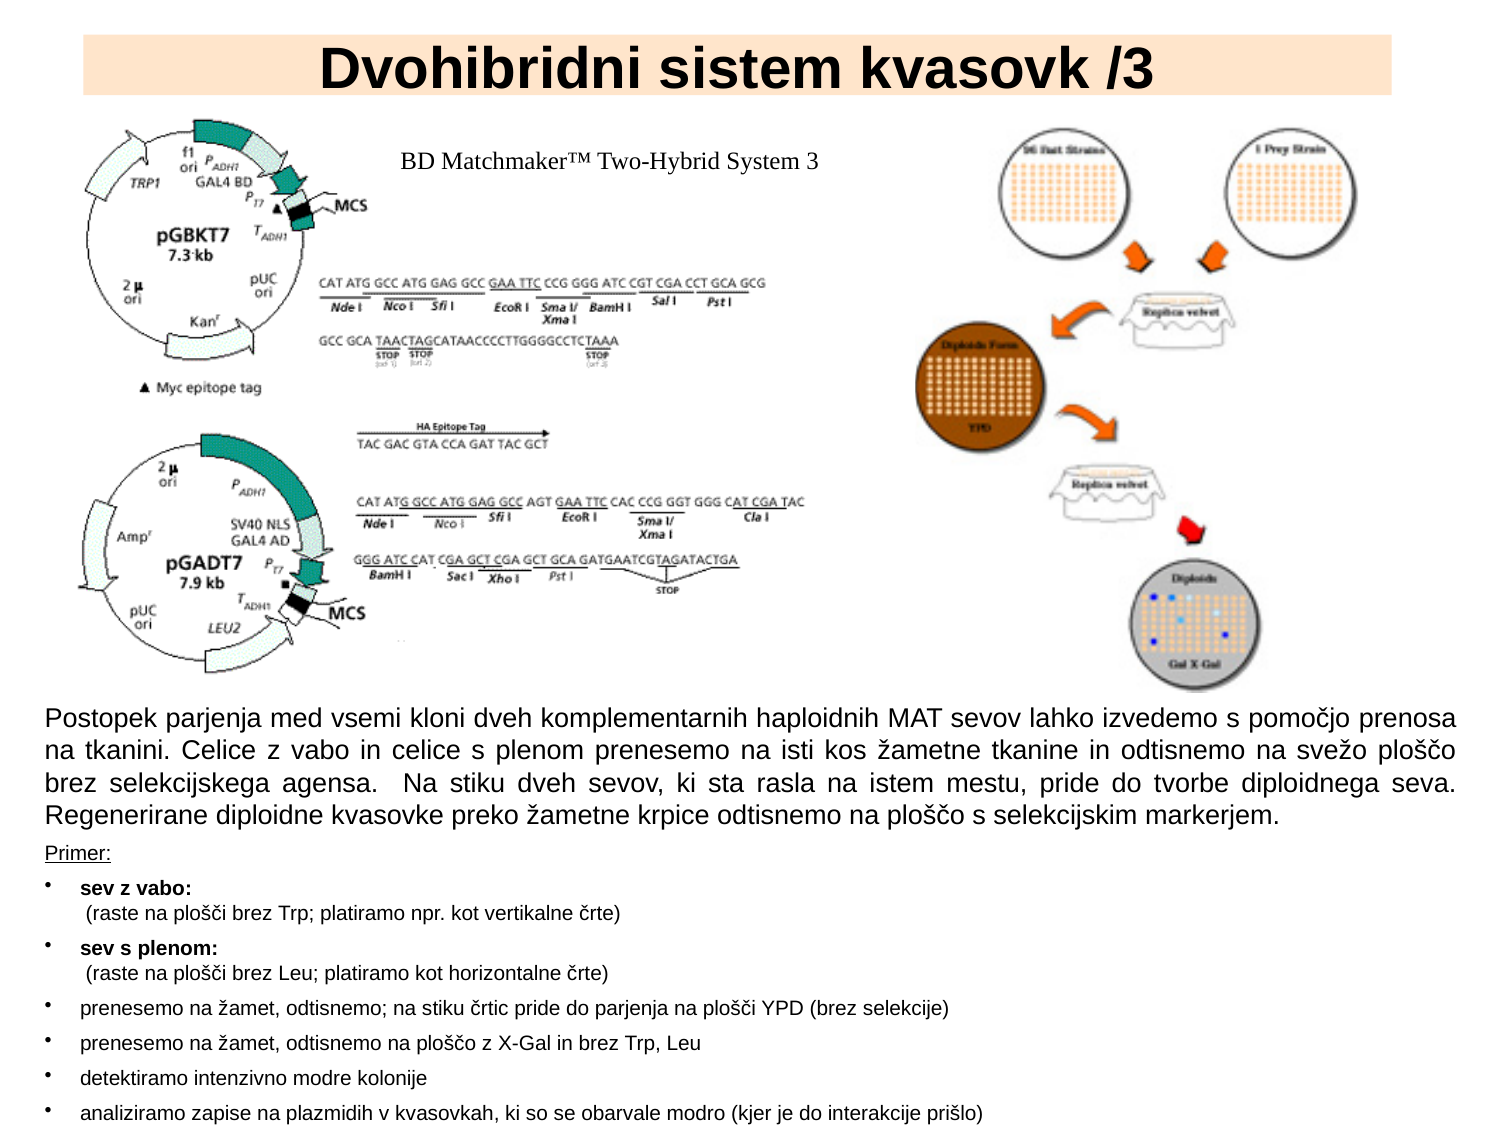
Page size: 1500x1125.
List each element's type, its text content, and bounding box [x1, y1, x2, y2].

text_box BD Matchmaker™ Two-Hybrid System 3 [385, 137, 841, 183]
picture [915, 125, 1359, 693]
text_box Postopek parjenja med vsemi kloni dveh komplementarnih haploidnih MAT sevov lahko izvedemo s pomočjo prenosa na tkanini. Celice z vabo in celice s plenom prenesemo na isti kos žametne tkanine in odtisnemo na svežo ploščo brez selekcijskega agensa. Na stiku dveh sevov, ki sta rasla na istem mestu, pride do tvorbe diploidnega seva. Regenerirane diploidne kvasovke preko žametne krpice odtisnemo na ploščo s selekcijskim markerjem. Primer: sev z vabo: (raste na plošči brez Trp; platiramo npr. kot vertikalne črte) sev s plenom: (raste na plošči brez Leu; platiramo kot horizontalne črte) prenesemo na žamet, odtisnemo; na stiku črtic pride do parjenja na plošči YPD (brez selekcije) prenesemo na žamet, odtisnemo na ploščo z X-Gal in brez Trp, Leu detektiramo intenzivno modre kolonije analiziramo zapise na plazmidih v kvasovkah, ki so se obarvale modro (kjer je do interakcije prišlo) [29, 692, 1471, 1102]
text_box Dvohibridni sistem kvasovk /3 [83, 34, 1392, 96]
picture [64, 113, 839, 680]
